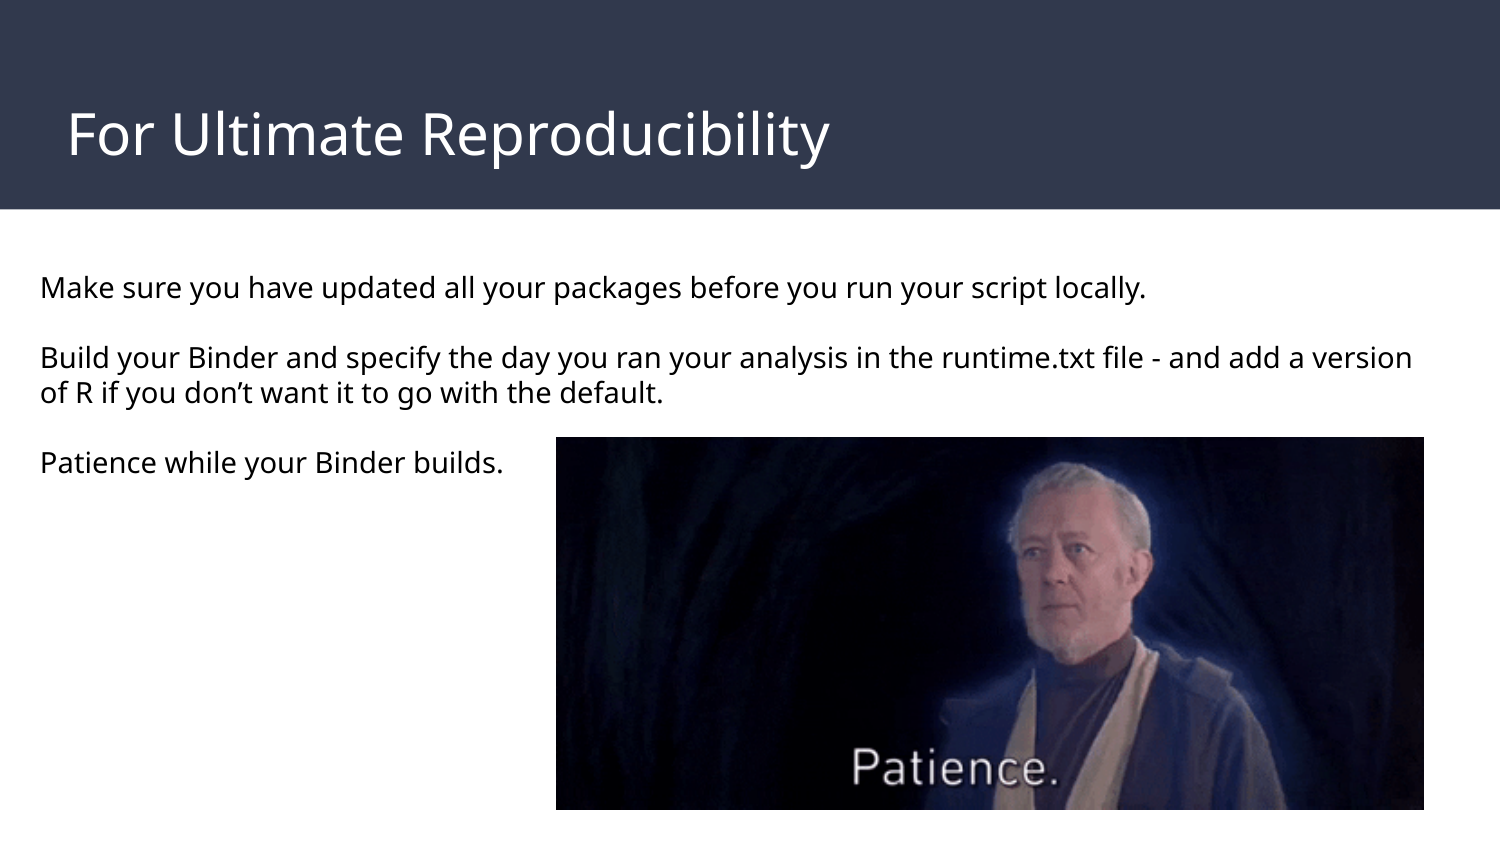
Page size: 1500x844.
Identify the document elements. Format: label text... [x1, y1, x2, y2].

text_box Make sure you have updated all your packages before you run your script locally. Build your Binder and specify the day you ran your analysis in the runtime.txt file - and add a version of R if you don’t want it to go with the default. Patience while your Binder builds. [24, 254, 1464, 810]
picture [556, 437, 1424, 810]
title For Ultimate Reproducibility [51, 82, 1449, 185]
